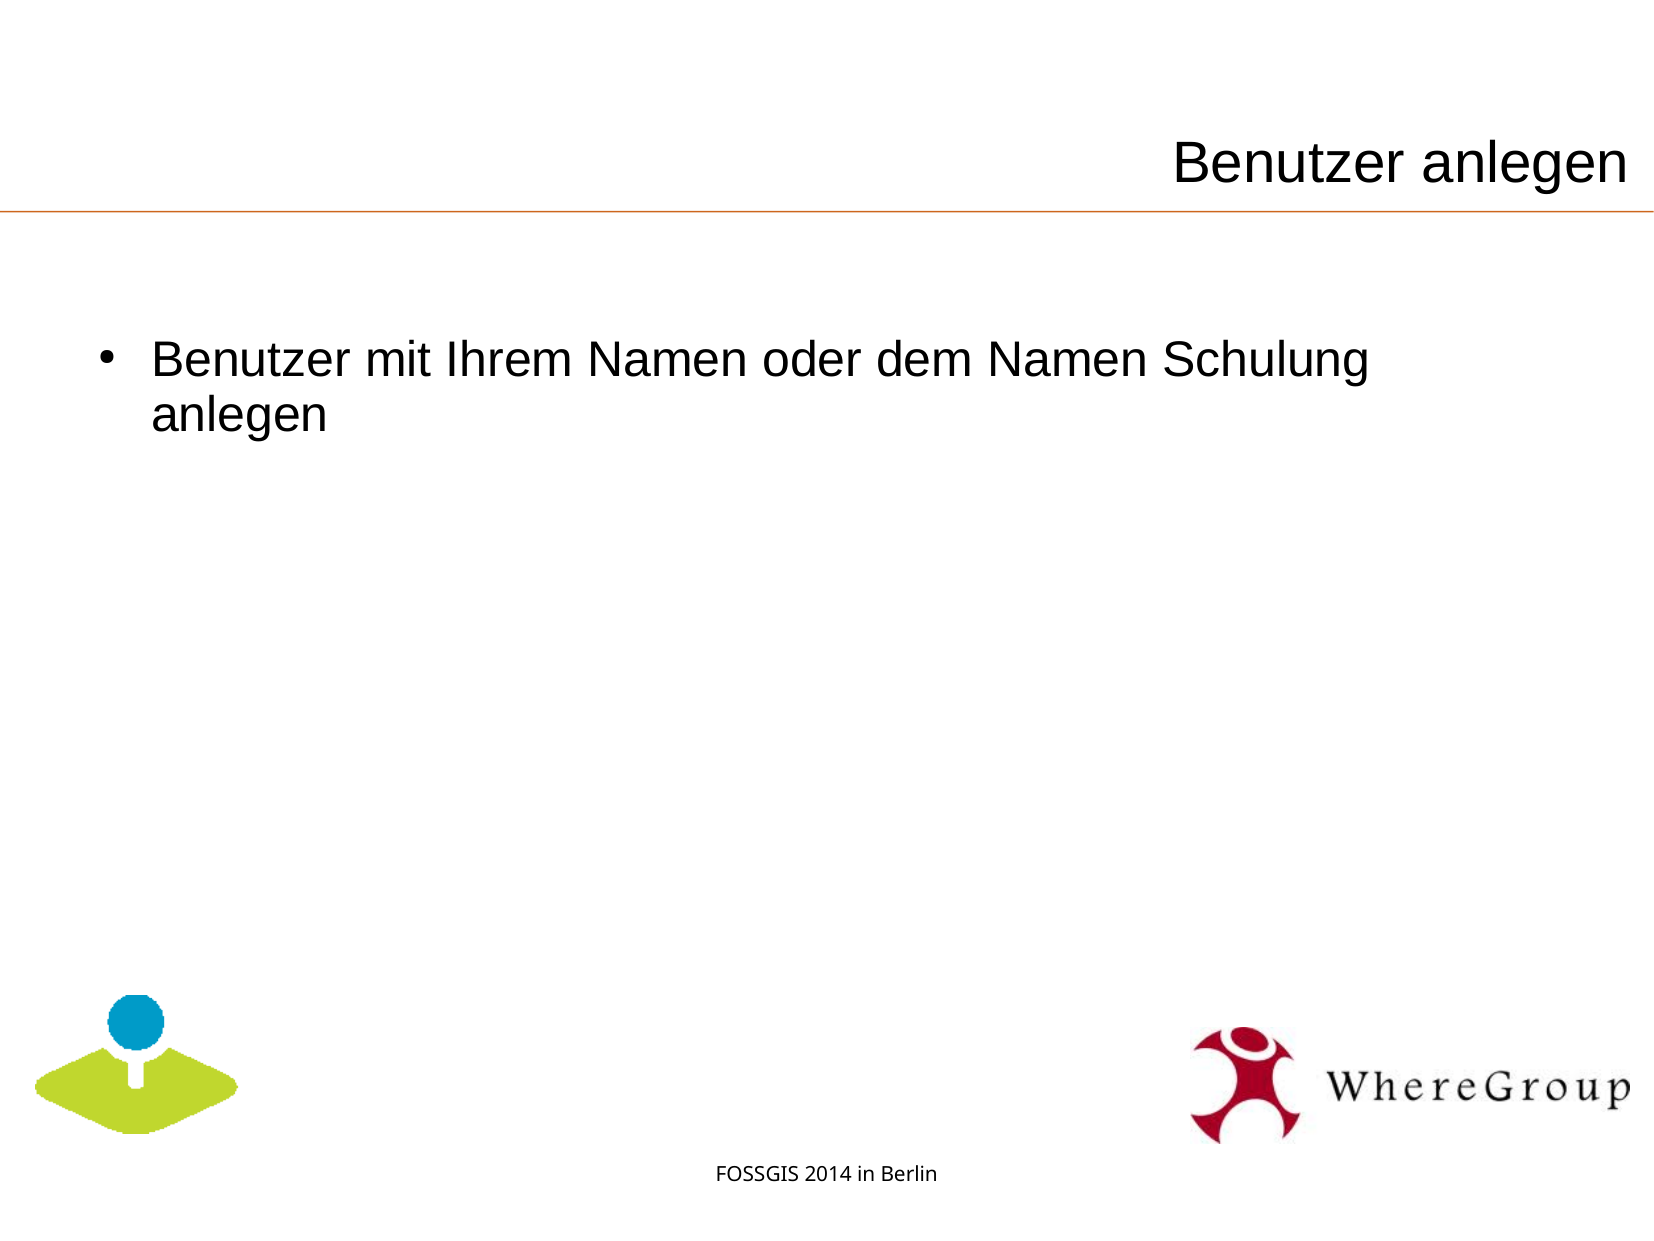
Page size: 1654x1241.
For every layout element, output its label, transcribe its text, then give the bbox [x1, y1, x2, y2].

title Benutzer anlegen [141, 105, 1630, 219]
picture [35, 995, 240, 1134]
picture [1190, 1027, 1630, 1144]
list Benutzer mit Ihrem Namen oder dem Namen Schulung anlegen [80, 330, 1536, 1051]
